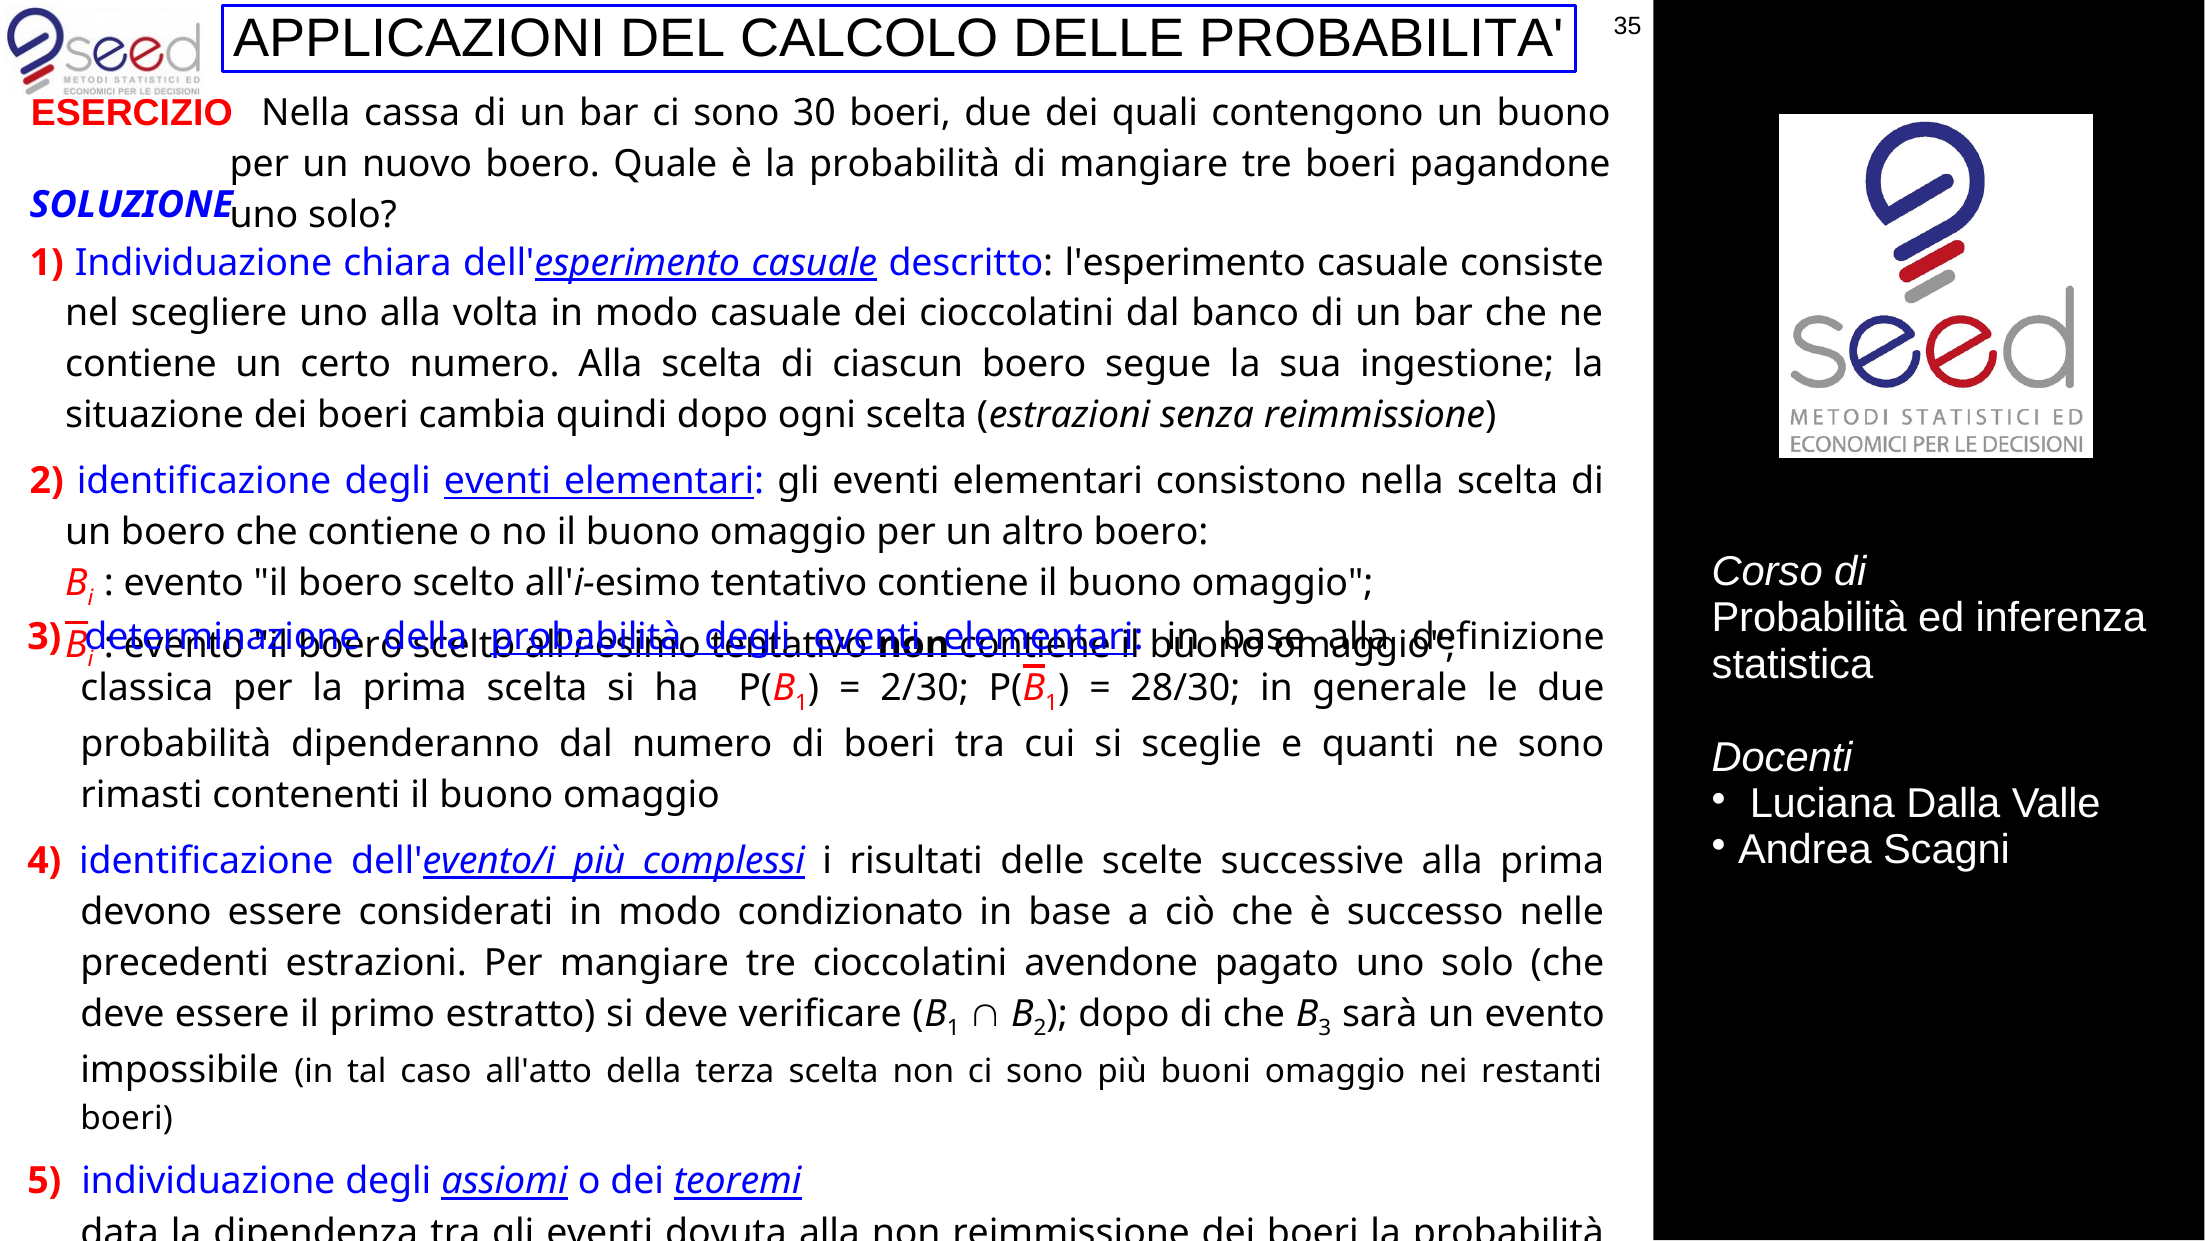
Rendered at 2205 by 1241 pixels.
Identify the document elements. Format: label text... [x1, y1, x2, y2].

text_box 3) determinazione della probabilità degli eventi elementari: in base alla definizione classica per la prima scelta si ha P(B1) = 2/30; P(B1) = 28/30; in generale le due probabilità dipenderanno dal numero di boeri tra cui si sceglie e quanti ne sono rimasti contenenti il buono omaggio 4) identificazione dell'evento/i più complessi i risultati delle scelte successive alla prima devono essere considerati in modo condizionato in base a ciò che è successo nelle precedenti estrazioni. Per mangiare tre cioccolatini avendone pagato uno solo (che deve essere il primo estratto) si deve verificare (B1 ∩ B2); dopo di che B3 sarà un evento impossibile (in tal caso all'atto della terza scelta non ci sono più buoni omaggio nei restanti boeri) 5) individuazione degli assiomi o dei teoremi data la dipendenza tra gli eventi dovuta alla non reimmissione dei boeri la probabilità dell'intersezione è il prodotto della probabilità del primo evento per quella del secondo condizionato al primo: P(B1 ∩ B2) = P(B1) ⋅ P(B2|B1) = 2/30 ⋅ 1/29 = 0,0023 [27, 609, 1605, 1207]
text_box SOLUZIONE 1) Individuazione chiara dell'esperimento casuale descritto: l'esperimento casuale consiste nel scegliere uno alla volta in modo casuale dei cioccolatini dal banco di un bar che ne contiene un certo numero. Alla scelta di ciascun boero segue la sua ingestione; la situazione dei boeri cambia quindi dopo ogni scelta (estrazioni senza reimmissione) 2) identificazione degli eventi elementari: gli eventi elementari consistono nella scelta di un boero che contiene o no il buono omaggio per un altro boero: Bi : evento "il boero scelto all'i-esimo tentativo contiene il buono omaggio"; Bi : evento "il boero scelto all'i-esimo tentativo non contiene il buono omaggio"; [29, 177, 1604, 600]
picture [1779, 114, 2093, 458]
picture [5, 5, 203, 98]
text_box ESERCIZIO Nella cassa di un bar ci sono 30 boeri, due dei quali contengono un buono per un nuovo boero. Quale è la probabilità di mangiare tre boeri pagandone uno solo? [30, 85, 1611, 213]
text_box APPLICAZIONI DEL CALCOLO DELLE PROBABILITA' [222, 5, 1576, 72]
